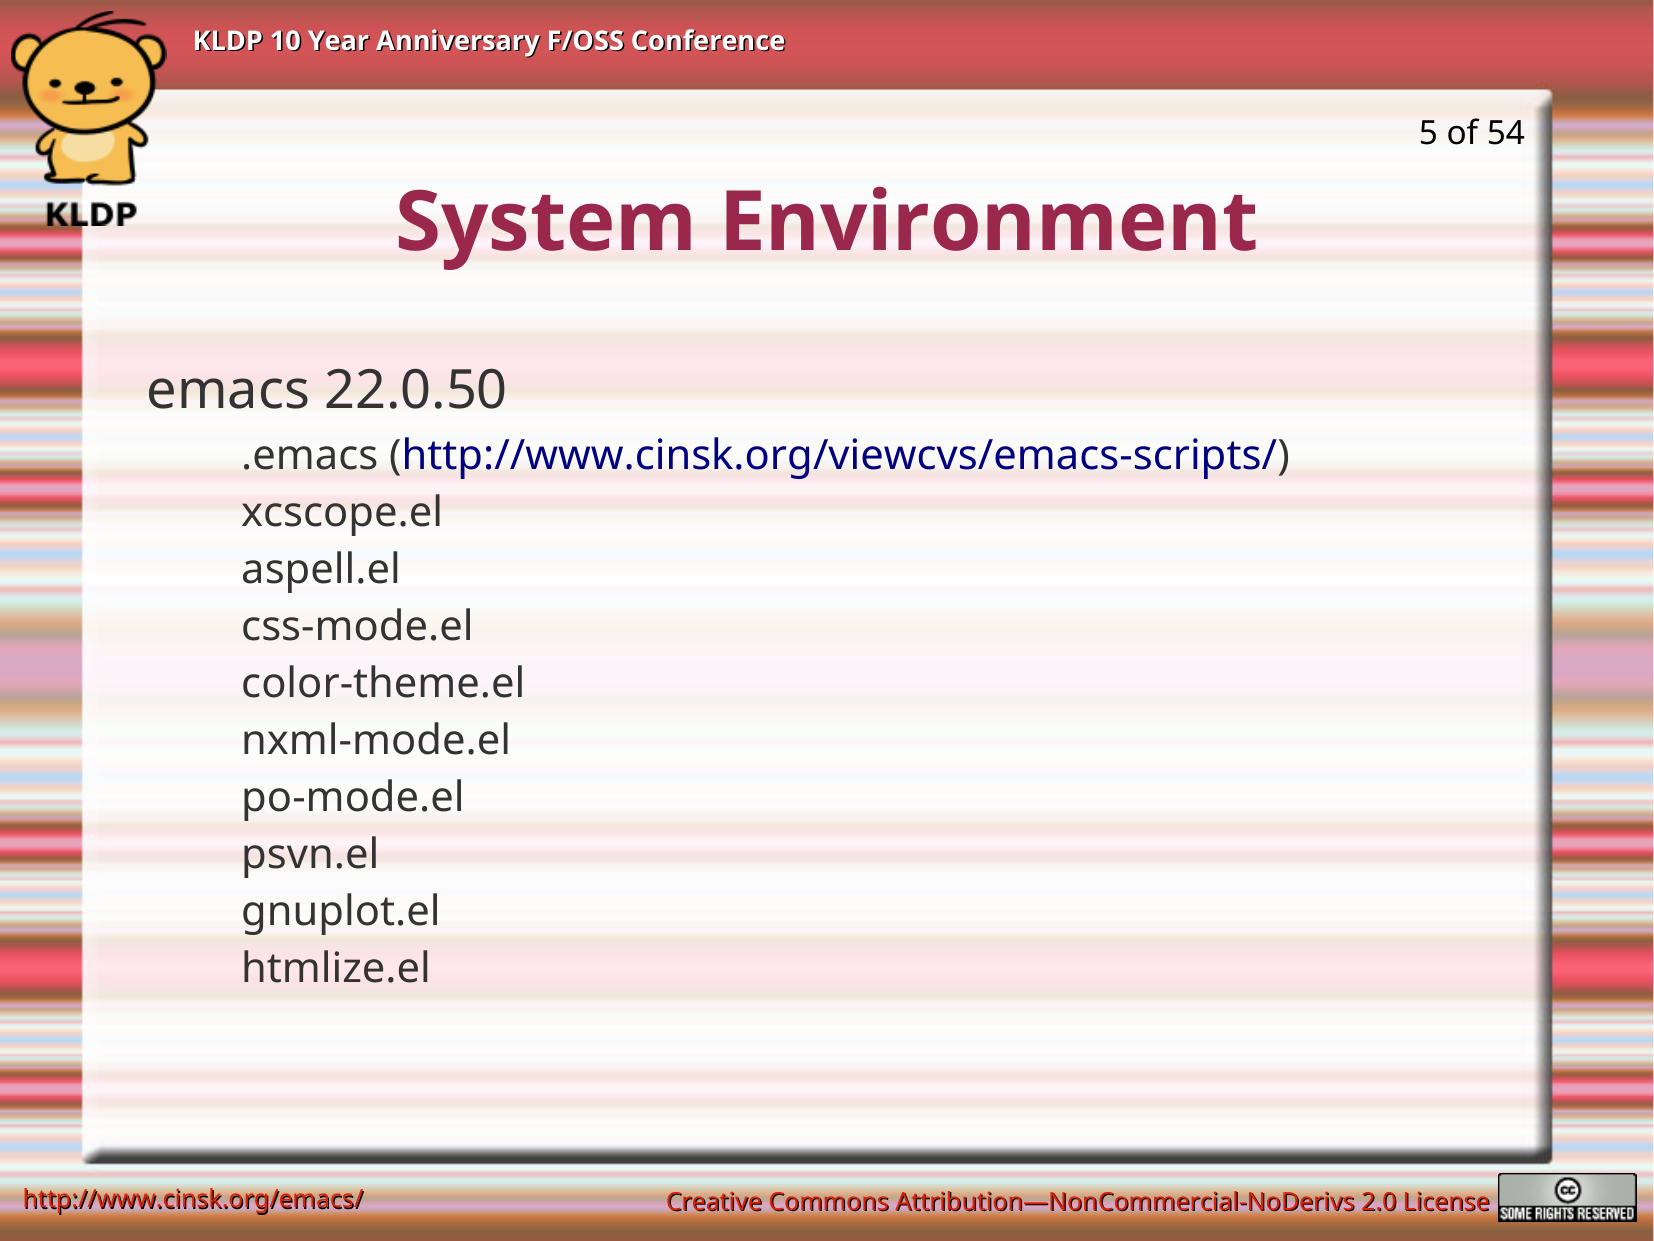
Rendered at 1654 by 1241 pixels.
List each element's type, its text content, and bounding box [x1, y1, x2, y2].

picture [0, 0, 1654, 1241]
list emacs 22.0.50 .emacs (http://www.cinsk.org/viewcvs/emacs-scripts/) xcscope.el aspell.el css-mode.el color-theme.el nxml-mode.el po-mode.el psvn.el gnuplot.el htmlize.el [134, 350, 1516, 1133]
title System Environment [121, 114, 1534, 322]
